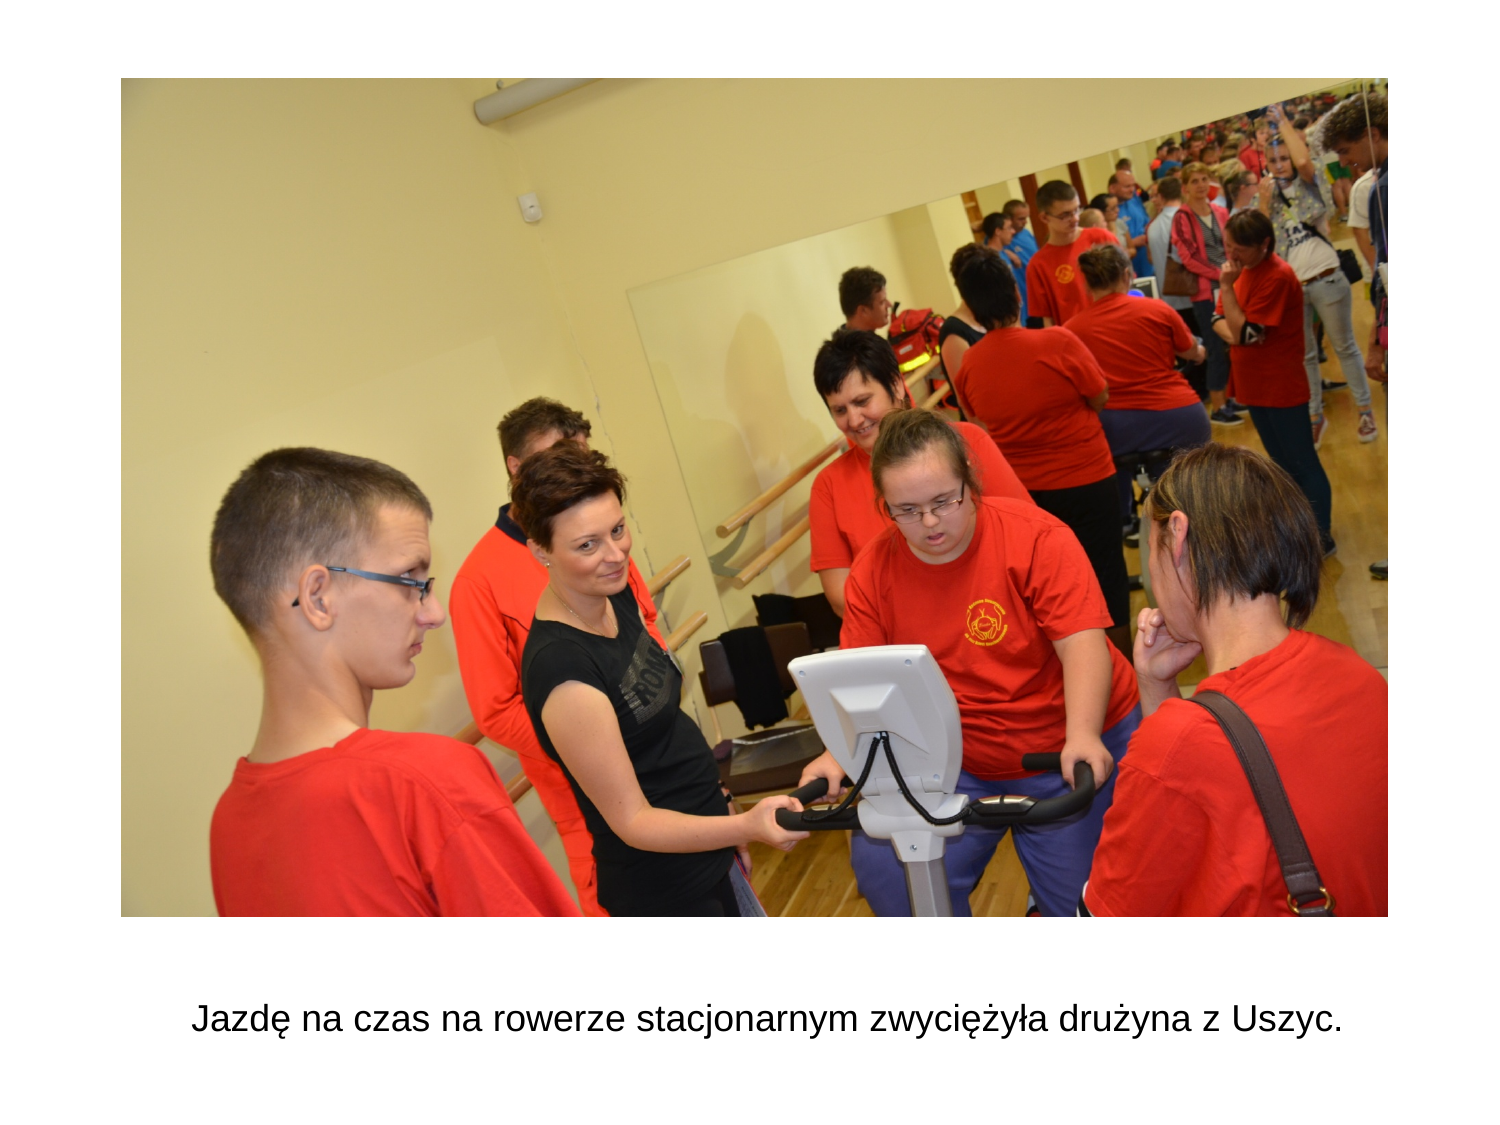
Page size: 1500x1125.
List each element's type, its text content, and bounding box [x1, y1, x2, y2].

text_box Jazdę na czas na rowerze stacjonarnym zwyciężyła drużyna z Uszyc. [100, 986, 1436, 1046]
picture [121, 78, 1388, 917]
